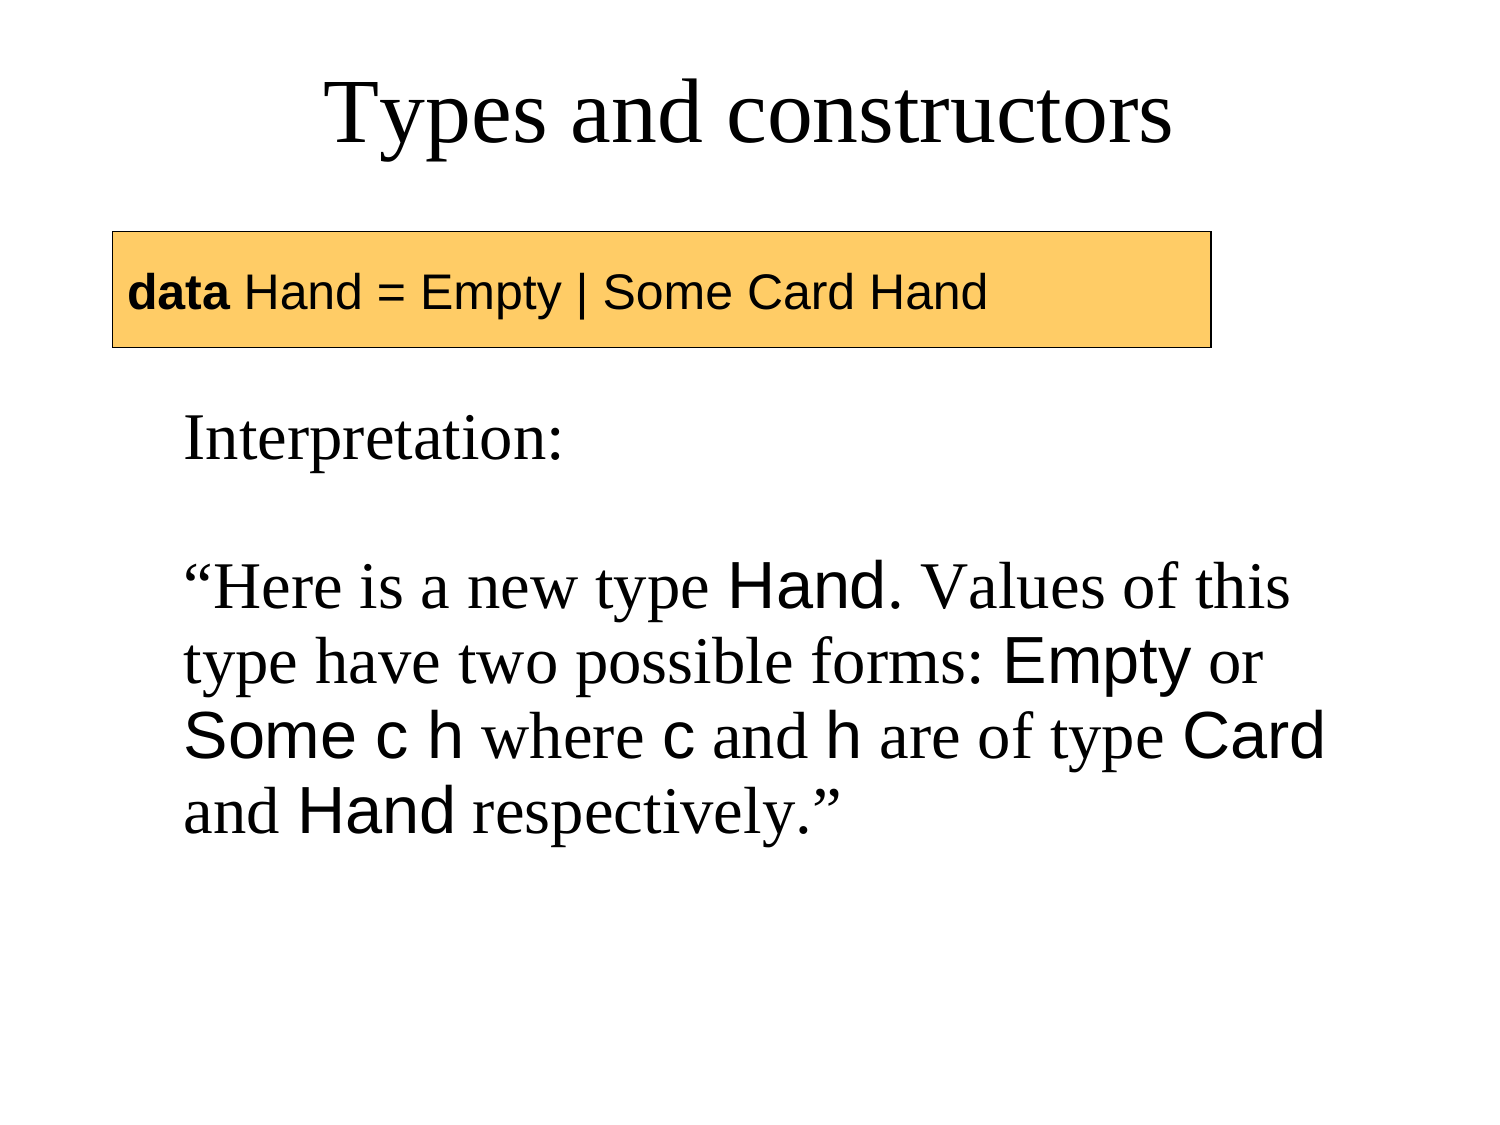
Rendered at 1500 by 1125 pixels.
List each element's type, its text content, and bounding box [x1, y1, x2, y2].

title Types and constructors [112, 17, 1388, 205]
list Interpretation: “Here is a new type Hand. Values of this type have two possible forms: Empty or Some c h where c and h are of type Card and Hand respectively.” [112, 392, 1388, 996]
text_box data Hand = Empty | Some Card Hand [112, 231, 1211, 348]
